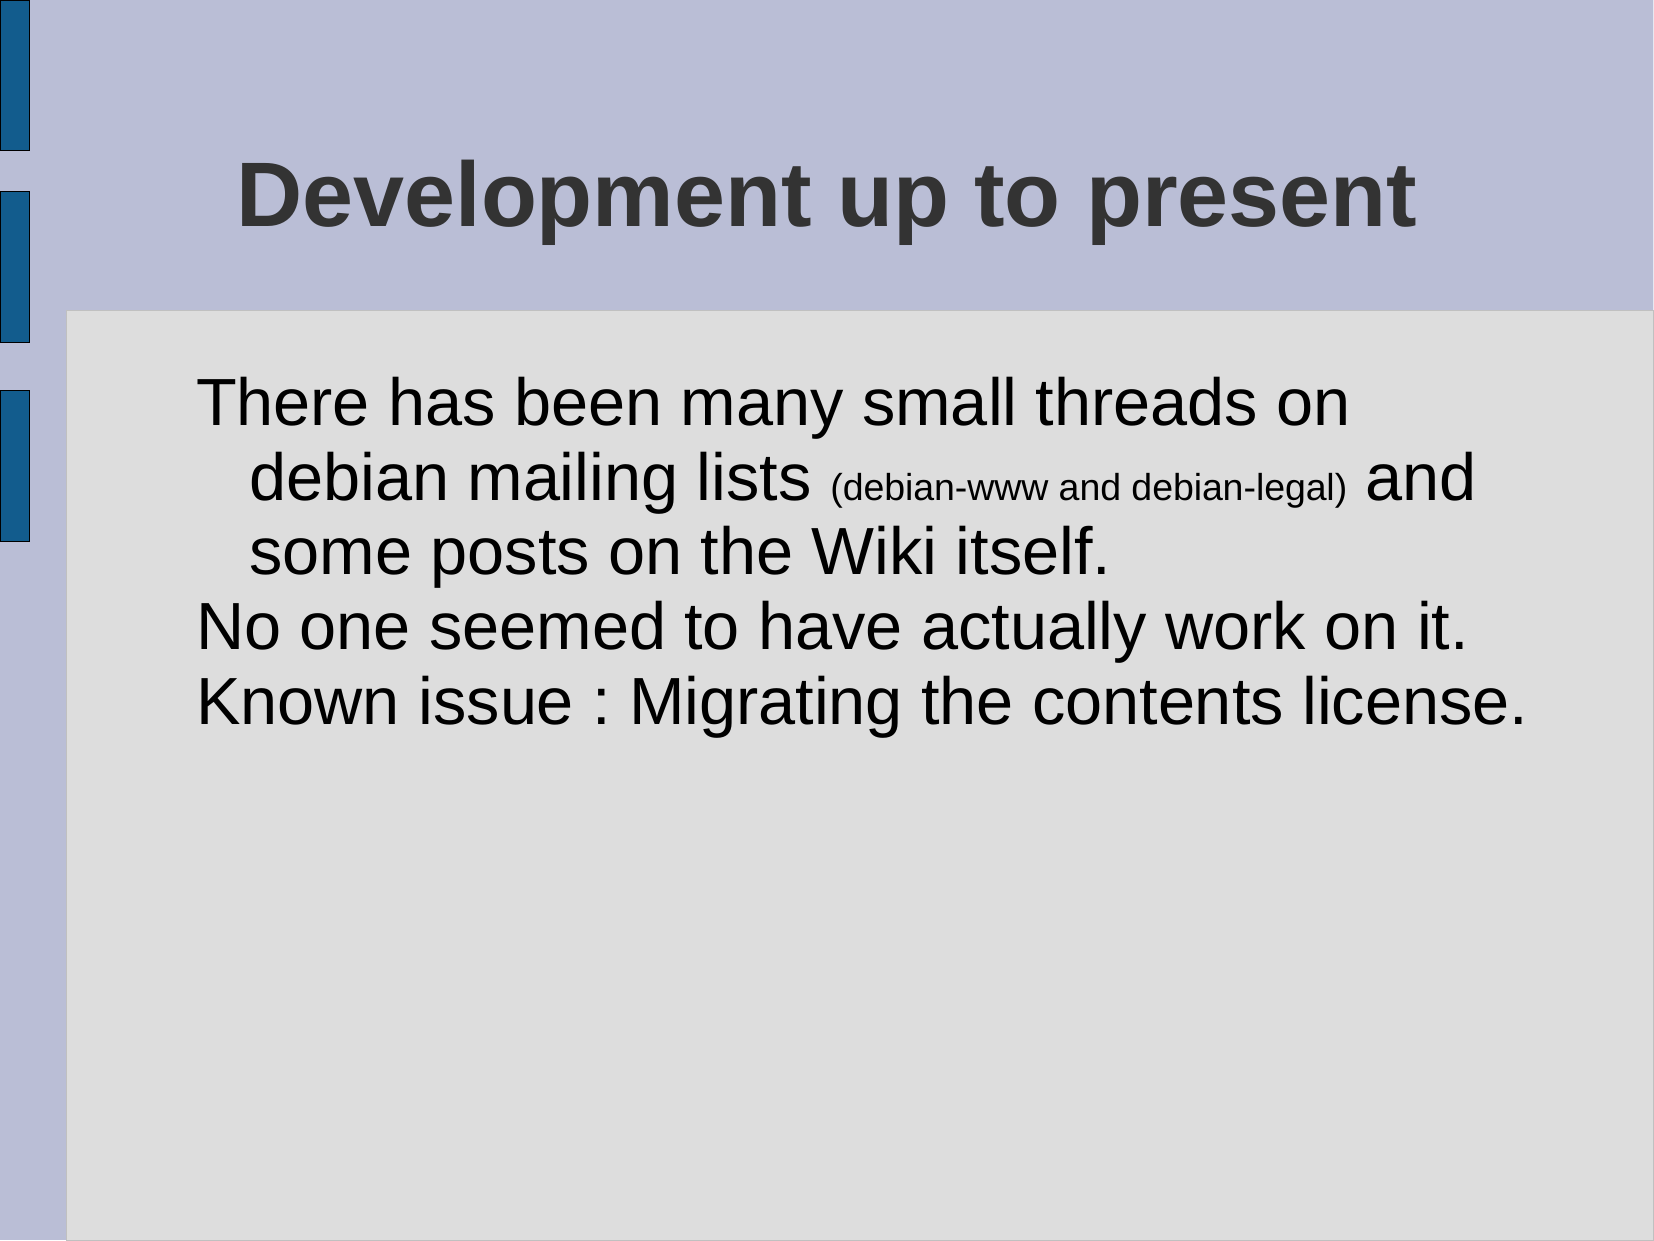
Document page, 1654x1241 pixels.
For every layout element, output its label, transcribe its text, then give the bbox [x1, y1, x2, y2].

title Development up to present [121, 91, 1534, 299]
list There has been many small threads on debian mailing lists (debian-www and debian-legal) and some posts on the Wiki itself. No one seemed to have actually work on it. Known issue : Migrating the contents license. [178, 364, 1570, 1147]
